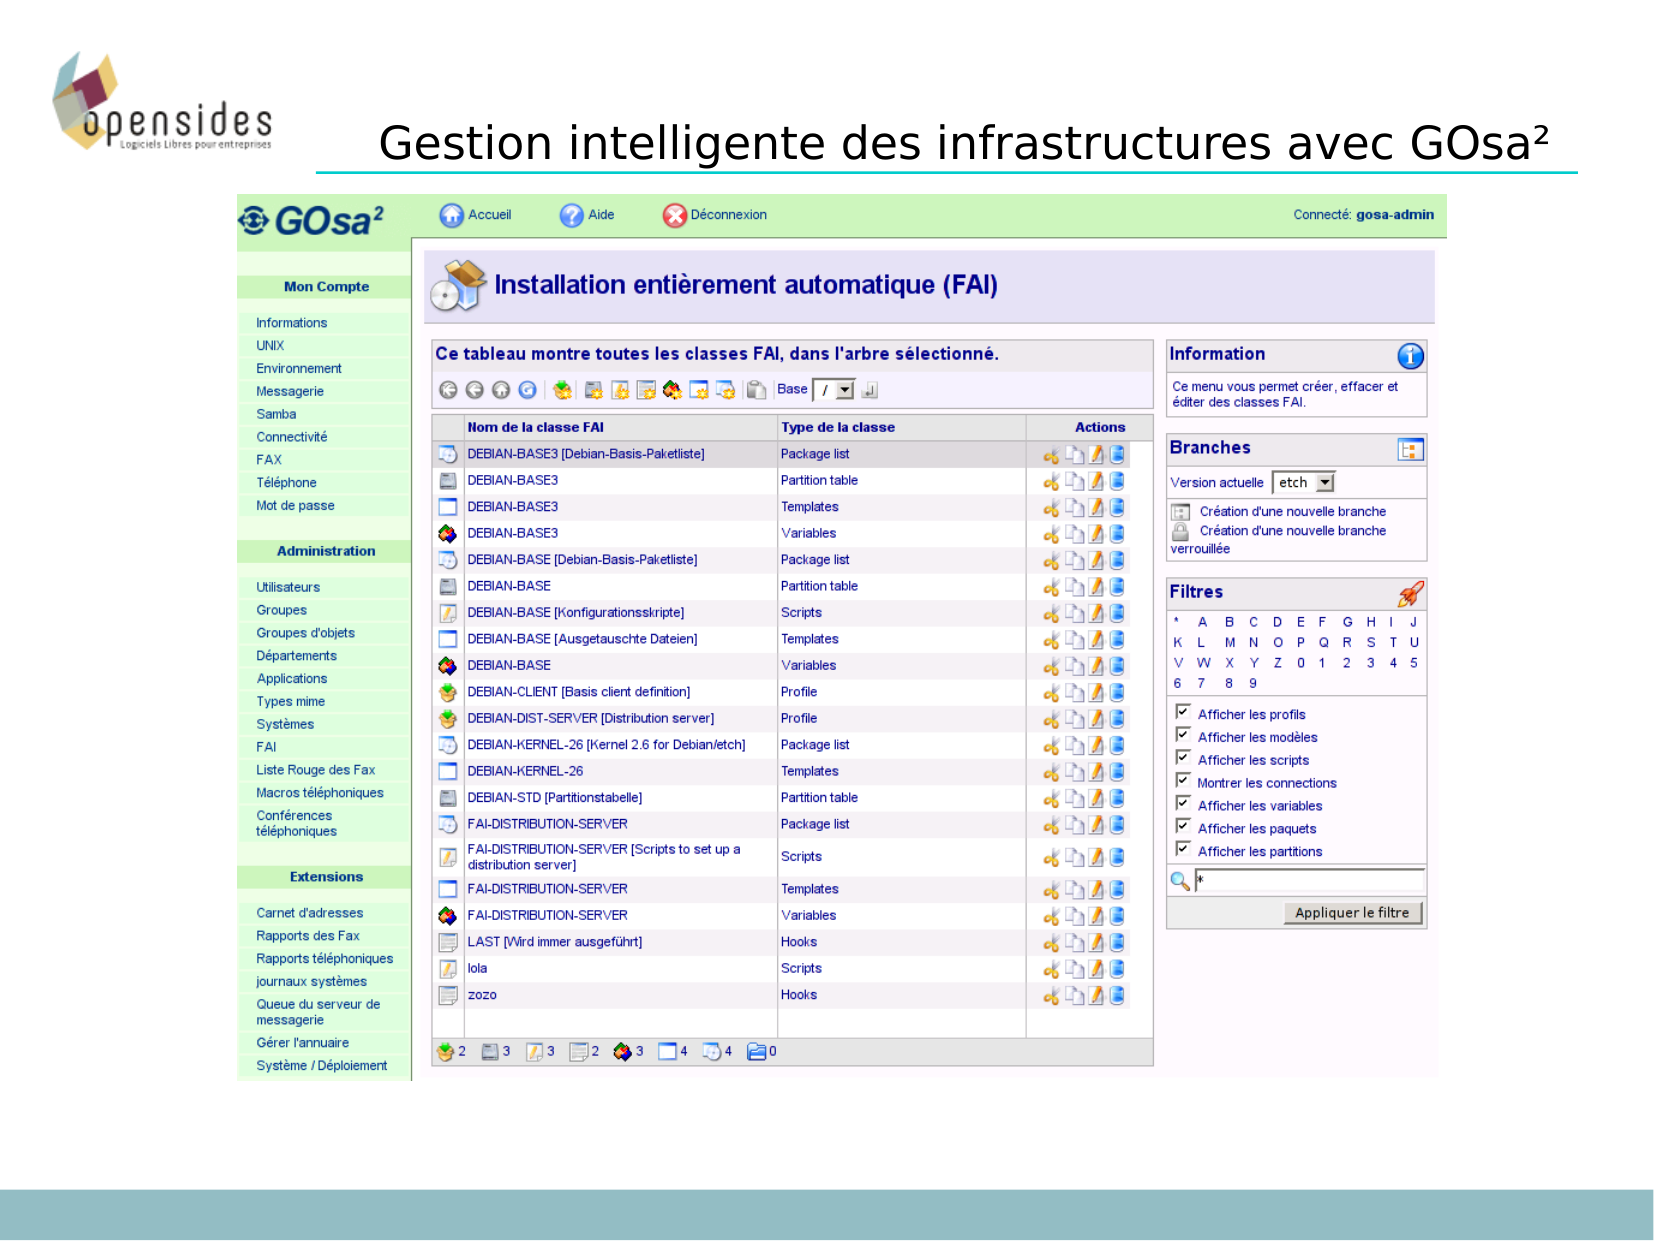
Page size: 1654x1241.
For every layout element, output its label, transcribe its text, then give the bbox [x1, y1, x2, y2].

text_box Gestion intelligente des infrastructures avec GOsa² [308, 109, 1634, 178]
picture [237, 194, 1447, 1081]
picture [22, 30, 308, 187]
text_box [0, 1189, 1654, 1241]
